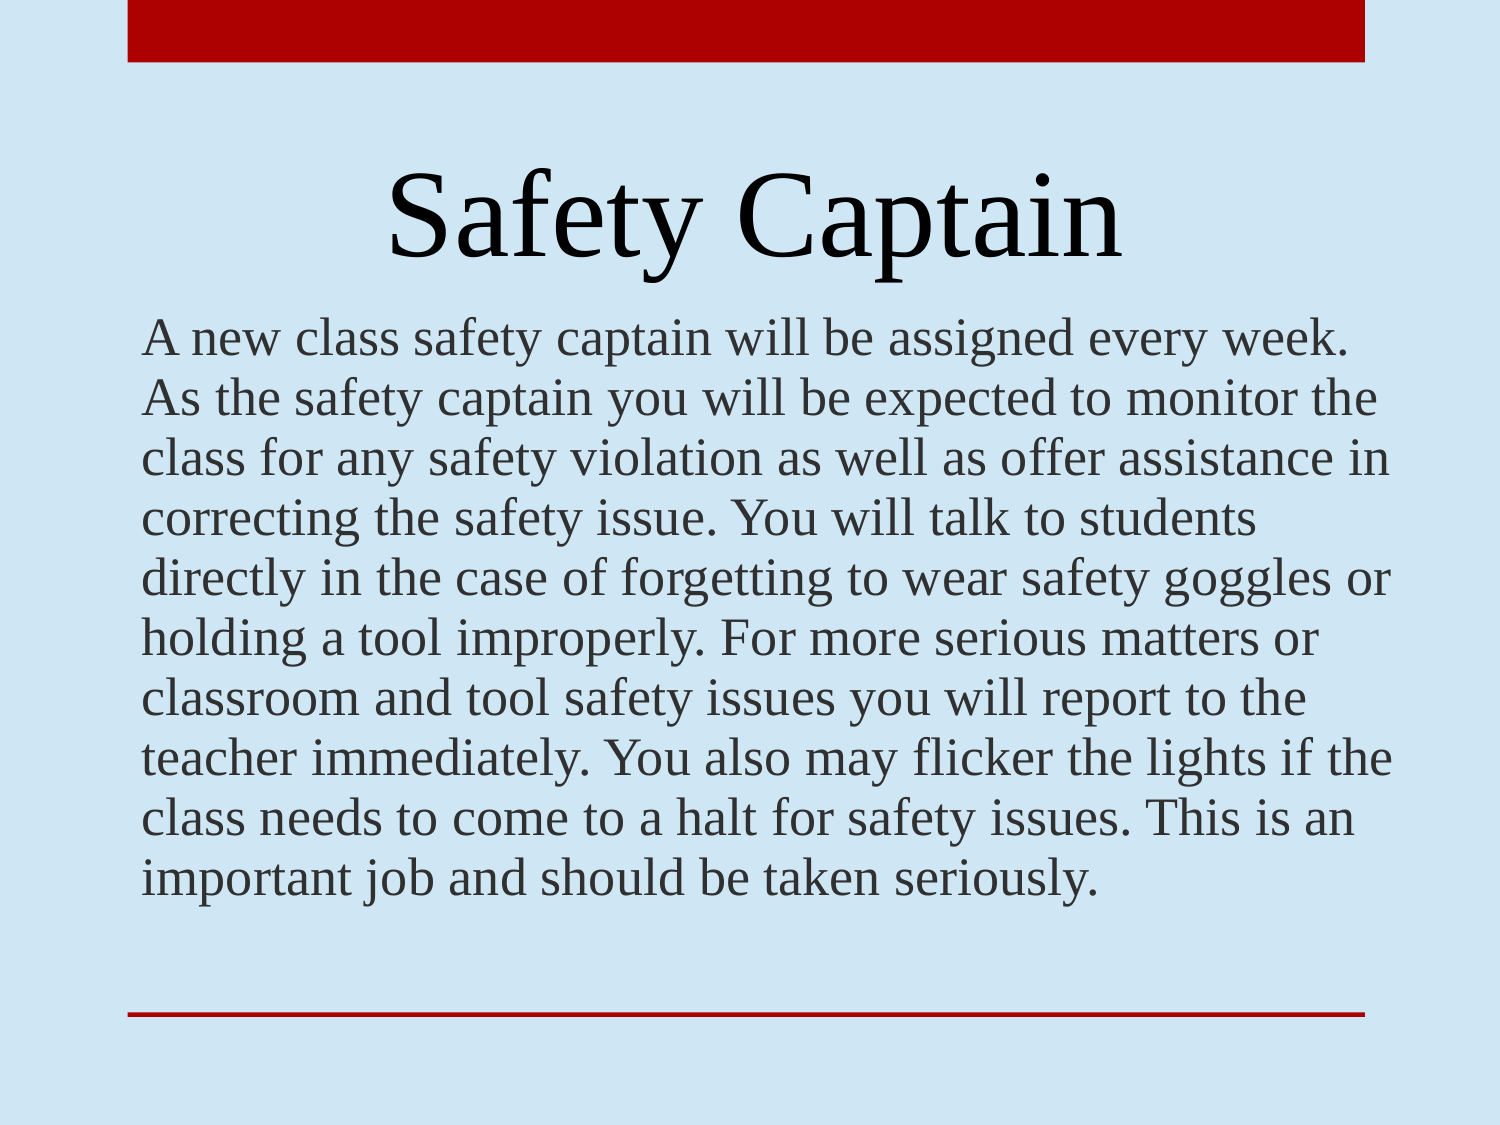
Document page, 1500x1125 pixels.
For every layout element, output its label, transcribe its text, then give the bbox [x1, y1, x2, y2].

list A new class safety captain will be assigned every week. As the safety captain you will be expected to monitor the class for any safety violation as well as offer assistance in correcting the safety issue. You will talk to students directly in the case of forgetting to wear safety goggles or holding a tool improperly. For more serious matters or classroom and tool safety issues you will report to the teacher immediately. You also may flicker the lights if the class needs to come to a halt for safety issues. This is an important job and should be taken seriously. [70, 307, 1421, 918]
title Safety Captain [198, 82, 1312, 307]
